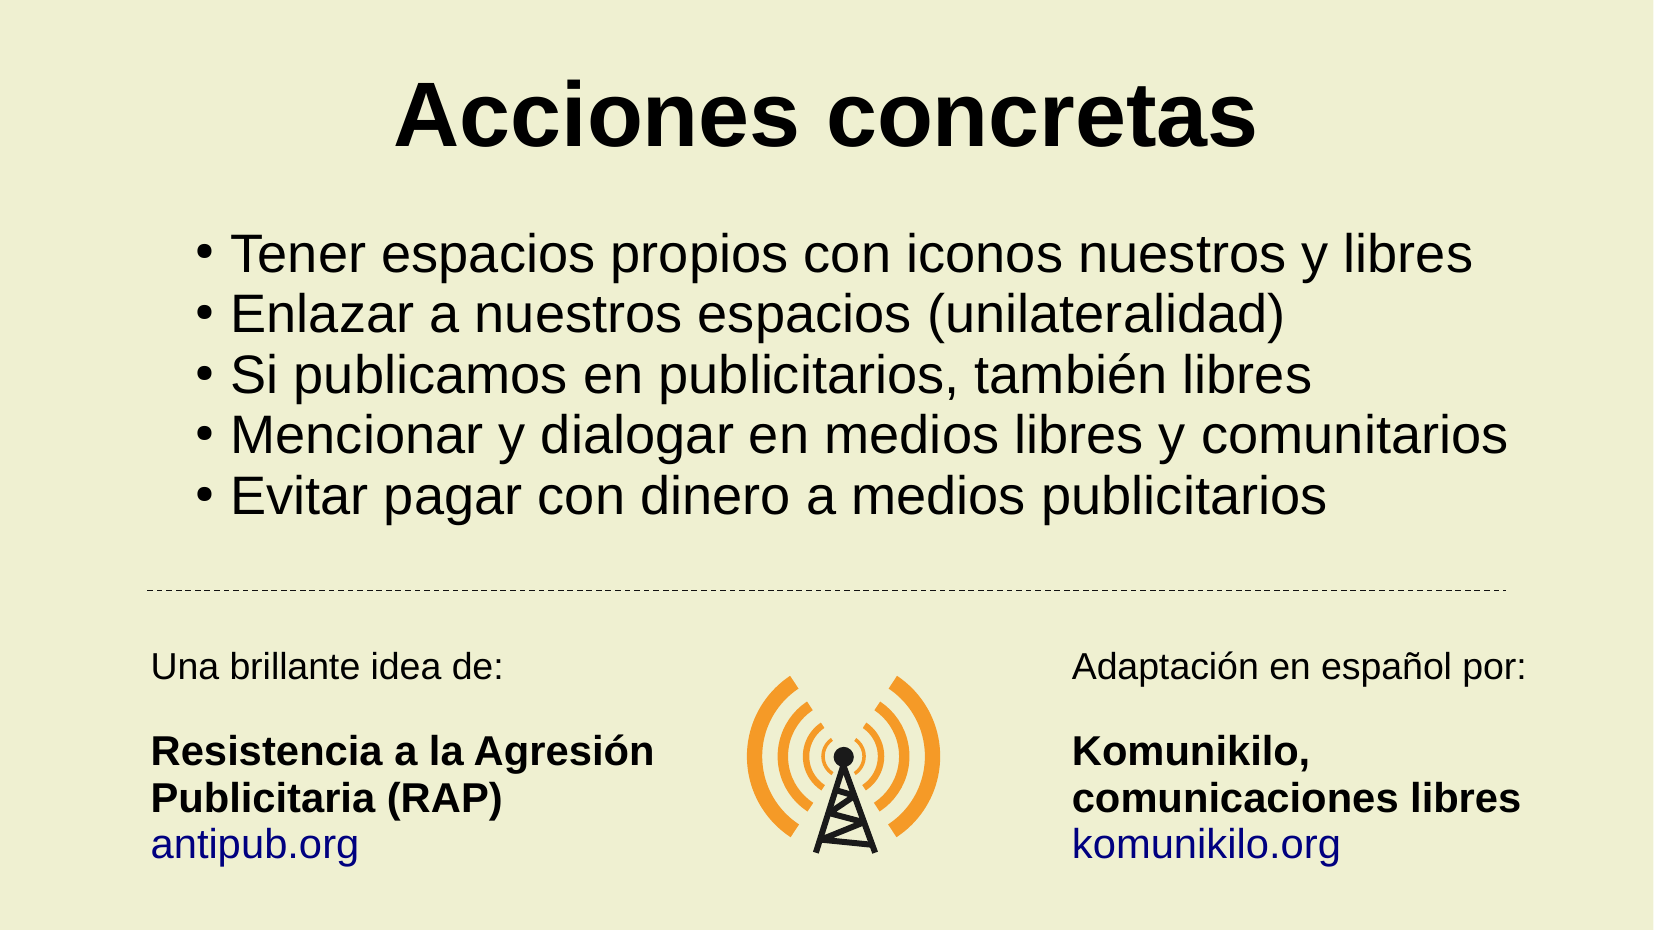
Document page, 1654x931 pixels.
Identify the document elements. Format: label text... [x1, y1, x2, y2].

text_box Komunikilo, comunicaciones libres komunikilo.org [1057, 720, 1565, 922]
text_box Una brillante idea de: [135, 637, 550, 695]
subtitle Tener espacios propios con iconos nuestros y libres Enlazar a nuestros espacios (unilateralidad) Si publicamos en publicitarios, también libres Mencionar y dialogar en medios libres y comunitarios Evitar pagar con dinero a medios publicitarios [194, 192, 1542, 557]
text_box Resistencia a la Agresión Publicitaria (RAP) antipub.org [135, 720, 680, 922]
picture [726, 639, 961, 875]
text_box Adaptación en español por: [1057, 637, 1565, 720]
title Acciones concretas [82, 37, 1571, 193]
